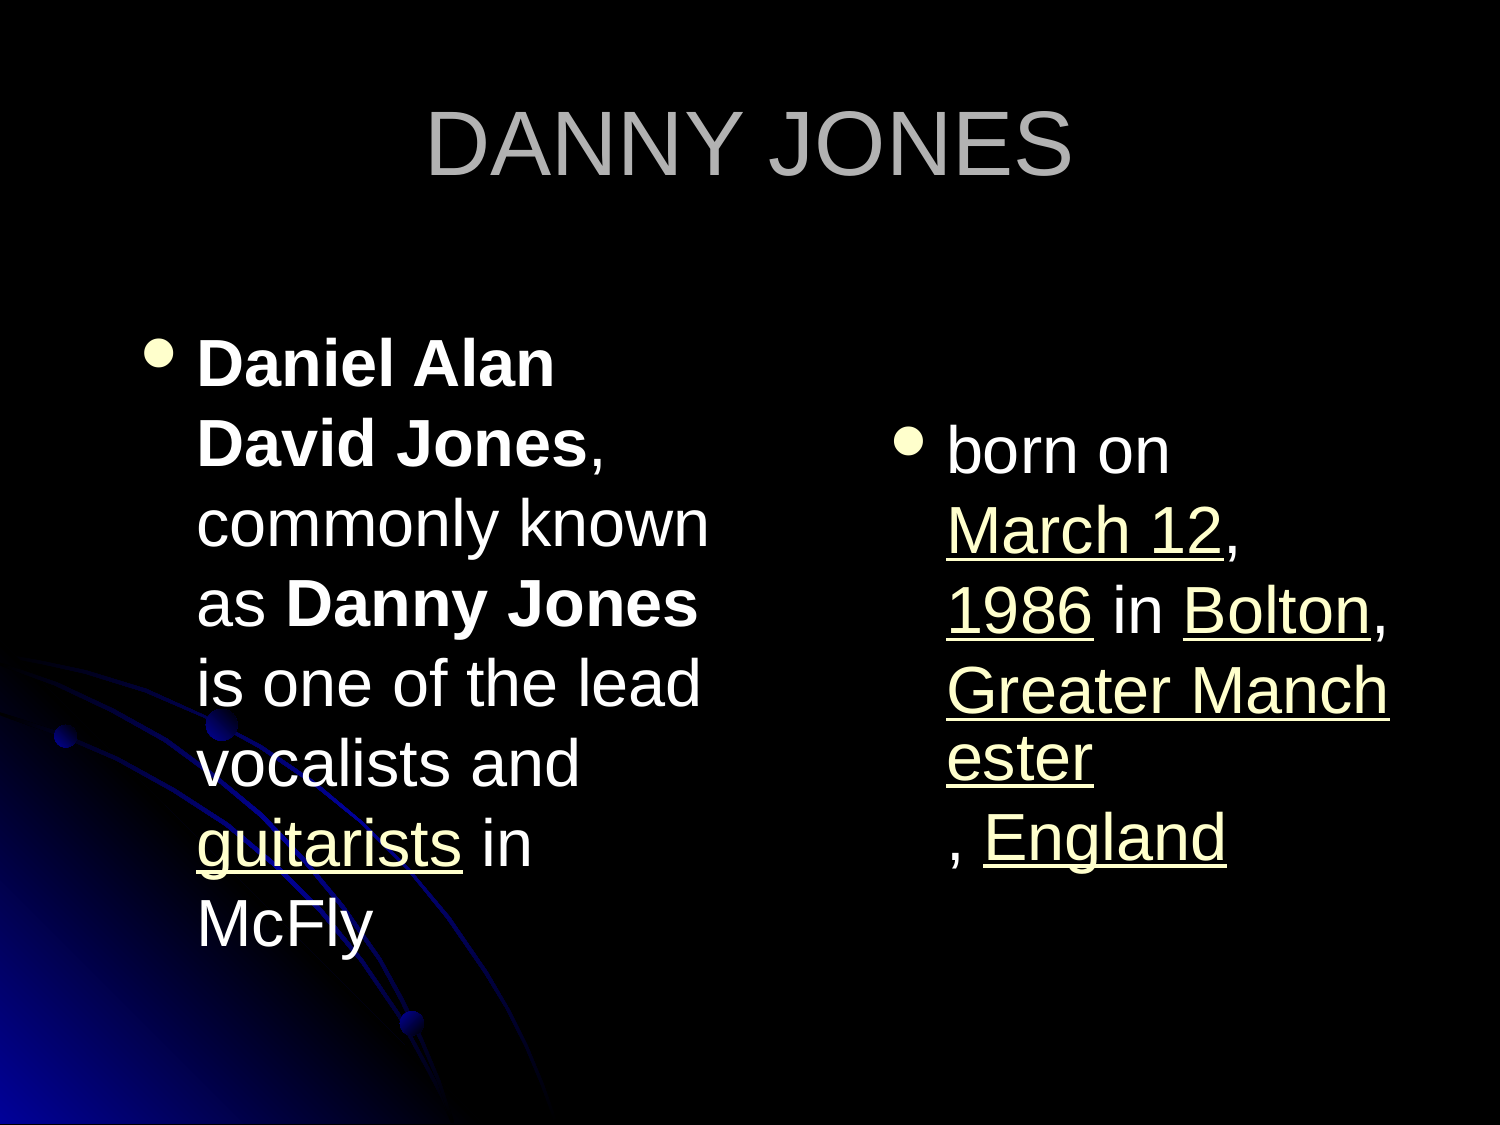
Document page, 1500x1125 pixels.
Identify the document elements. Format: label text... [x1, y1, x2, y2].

title DANNY JONES [75, 45, 1425, 233]
list Daniel Alan David Jones, commonly known as Danny Jones is one of the lead vocalists and guitarists in McFly [125, 312, 738, 1075]
text_box born on March 12, 1986 in Bolton, Greater Manchester, England [874, 399, 1413, 875]
